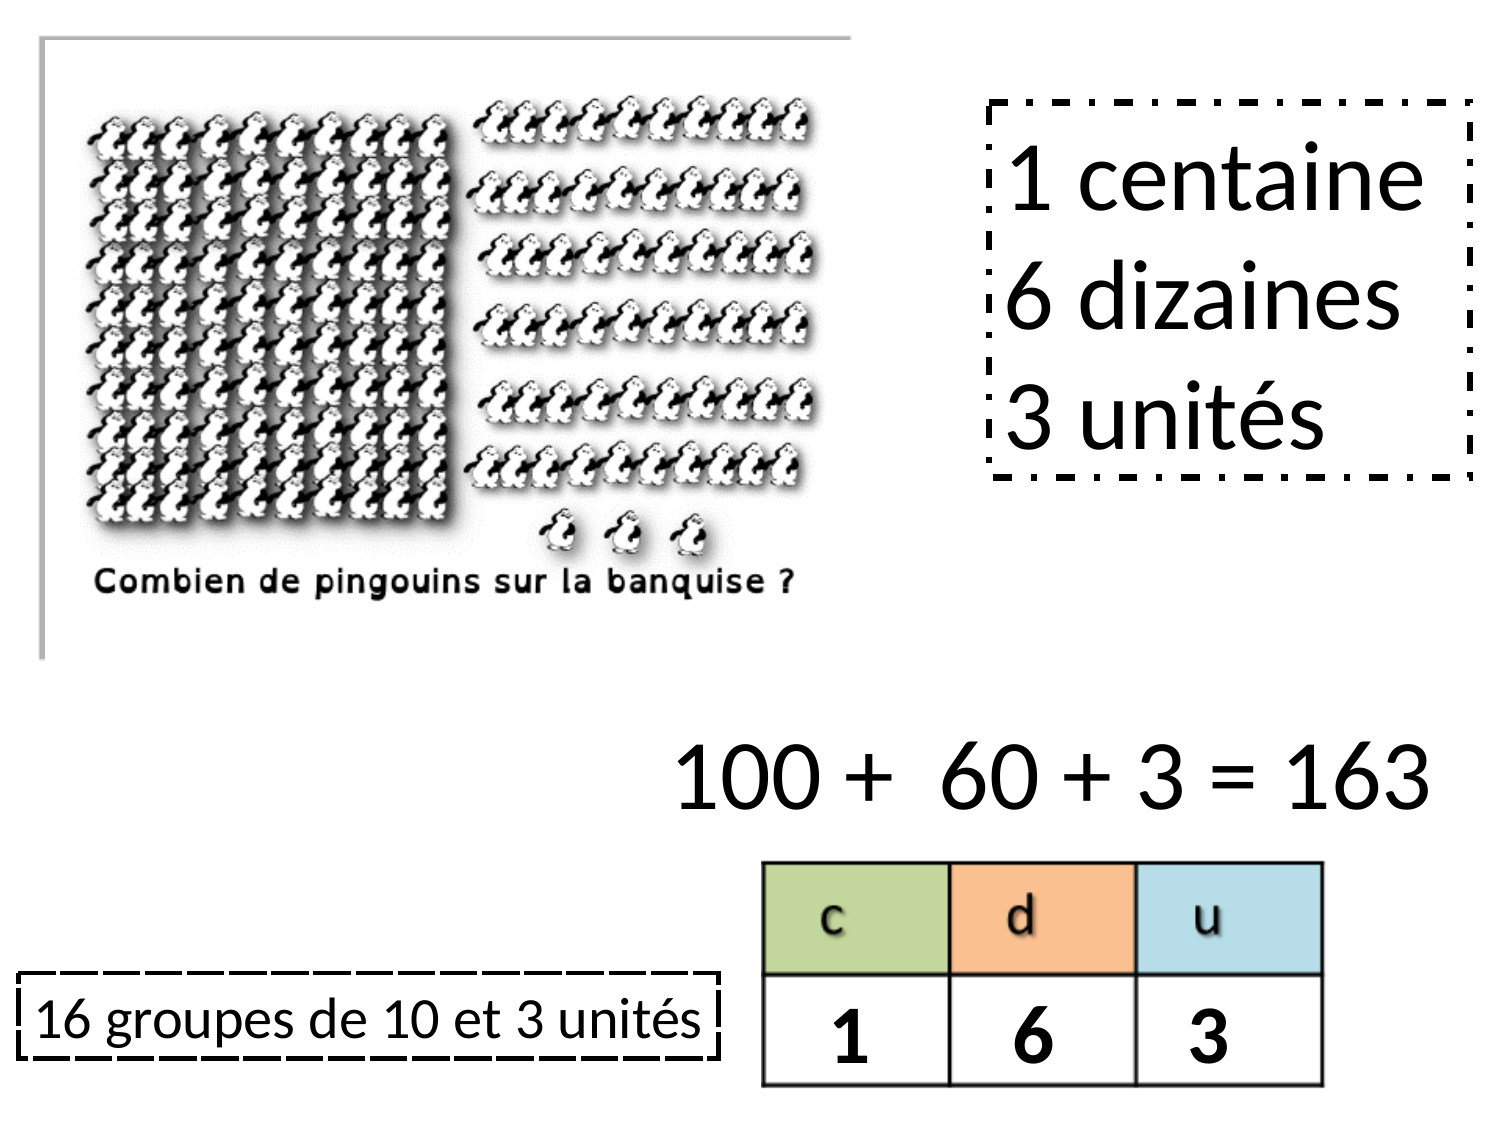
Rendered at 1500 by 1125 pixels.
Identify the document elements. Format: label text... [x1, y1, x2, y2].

text_box 1 centaine 6 dizaines 3 unités [989, 102, 1470, 477]
text_box 3 [1173, 973, 1245, 1088]
text_box 6 [998, 973, 1070, 1088]
picture [76, 71, 827, 634]
text_box 16 groupes de 10 et 3 unités [18, 973, 718, 1058]
text_box 100 + 60 + 3 = 163 [655, 702, 1449, 837]
picture [761, 856, 1328, 1090]
text_box 1 [814, 973, 886, 1088]
